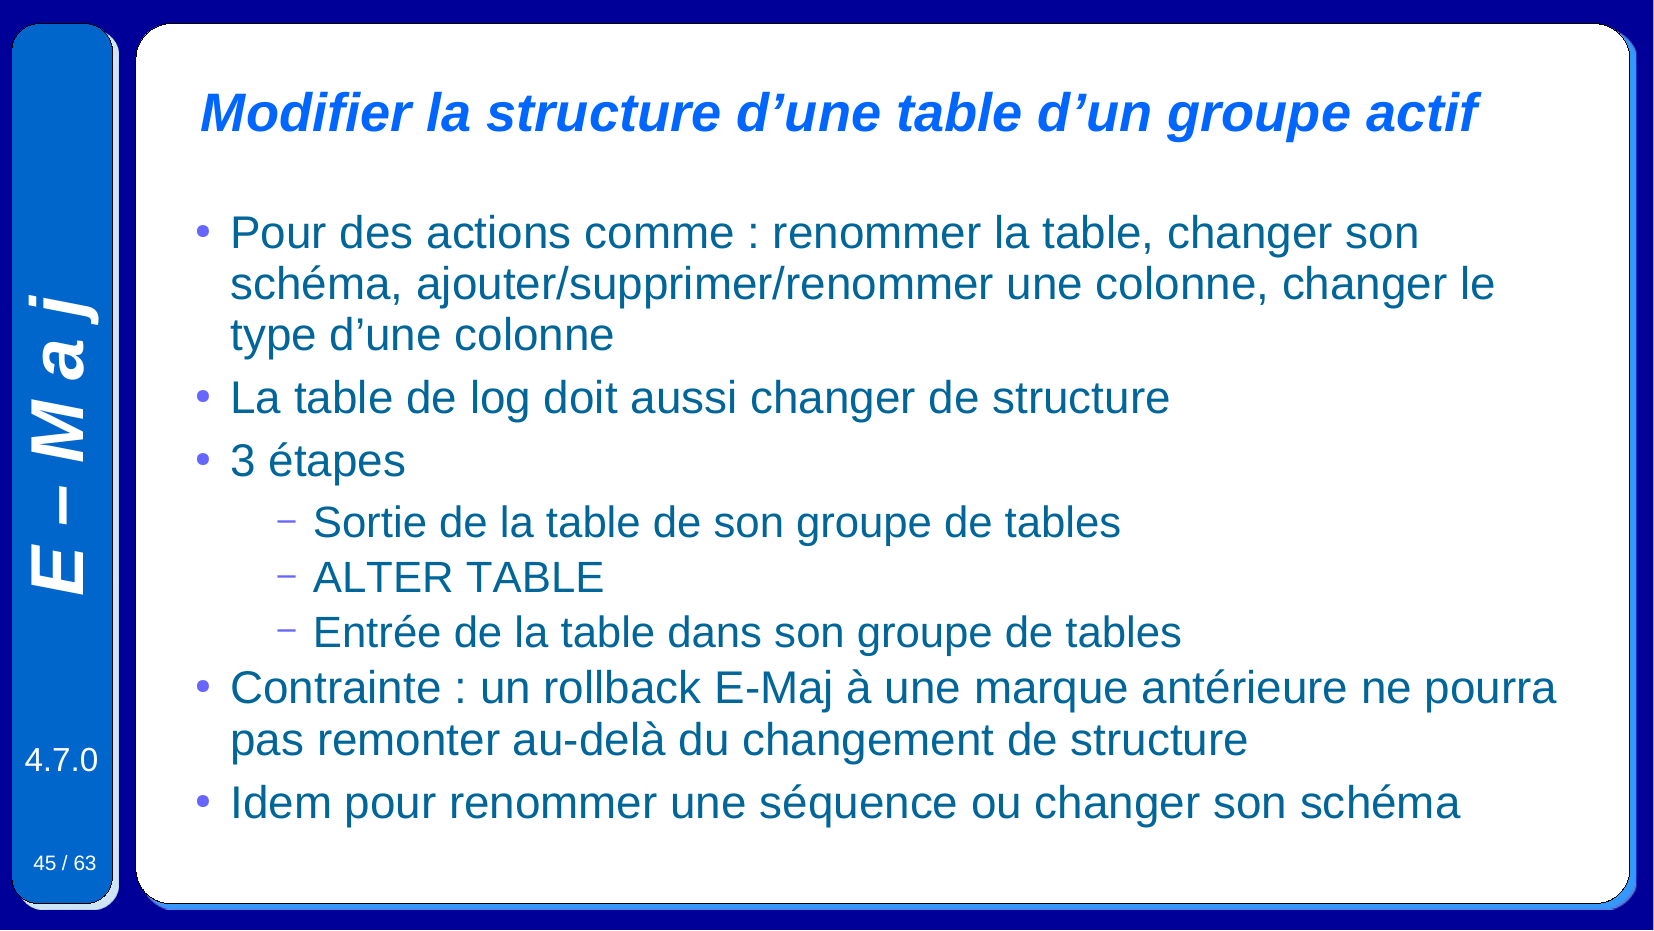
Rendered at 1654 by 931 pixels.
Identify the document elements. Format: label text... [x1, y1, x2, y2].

title Modifier la structure d’une table d’un groupe actif [200, 34, 1575, 191]
list Pour des actions comme : renommer la table, changer son schéma, ajouter/supprimer/renommer une colonne, changer le type d’une colonne La table de log doit aussi changer de structure 3 étapes Sortie de la table de son groupe de tables ALTER TABLE Entrée de la table dans son groupe de tables Contrainte : un rollback E-Maj à une marque antérieure ne pourra pas remonter au-delà du changement de structure Idem pour renommer une séquence ou changer son schéma [177, 206, 1587, 829]
